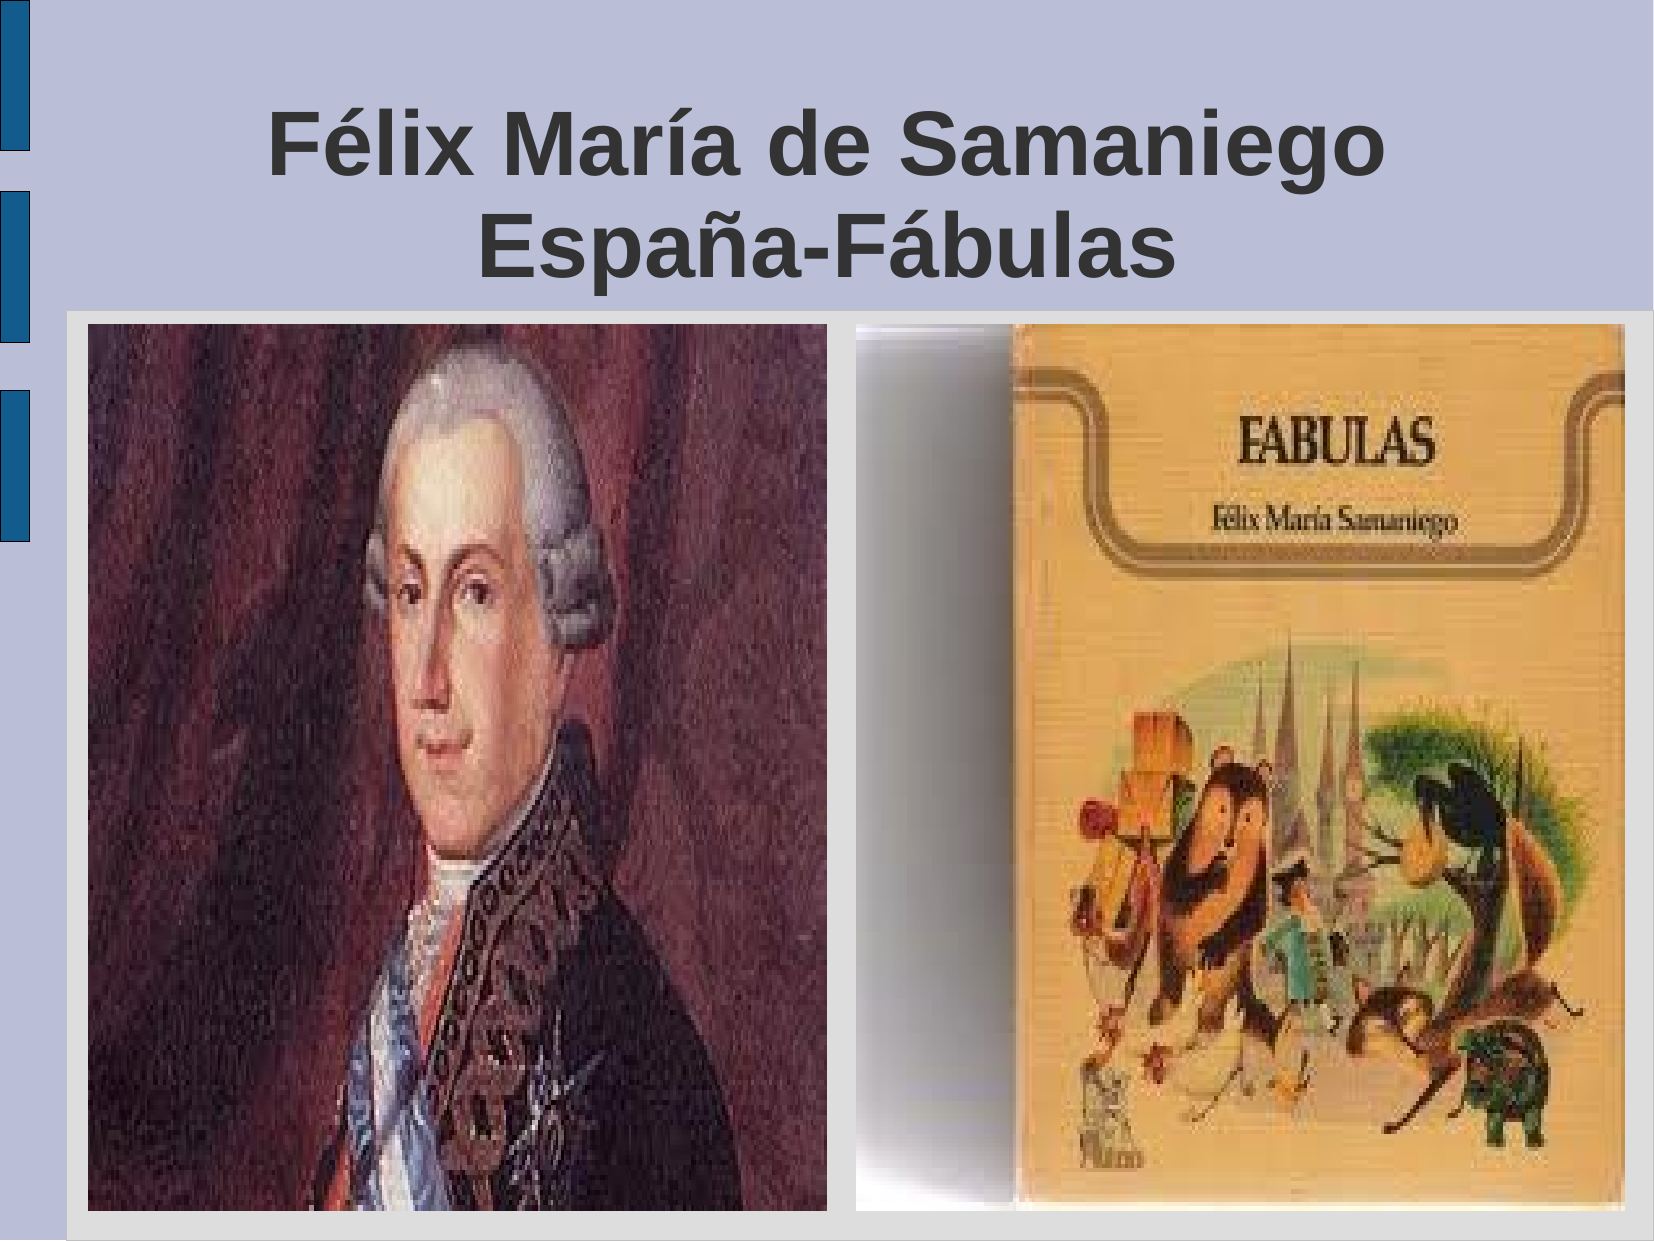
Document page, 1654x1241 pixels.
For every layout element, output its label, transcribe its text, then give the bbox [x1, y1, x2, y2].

picture [856, 324, 1625, 1211]
title Félix María de Samaniego España-Fábulas [121, 92, 1534, 298]
picture [88, 324, 827, 1211]
